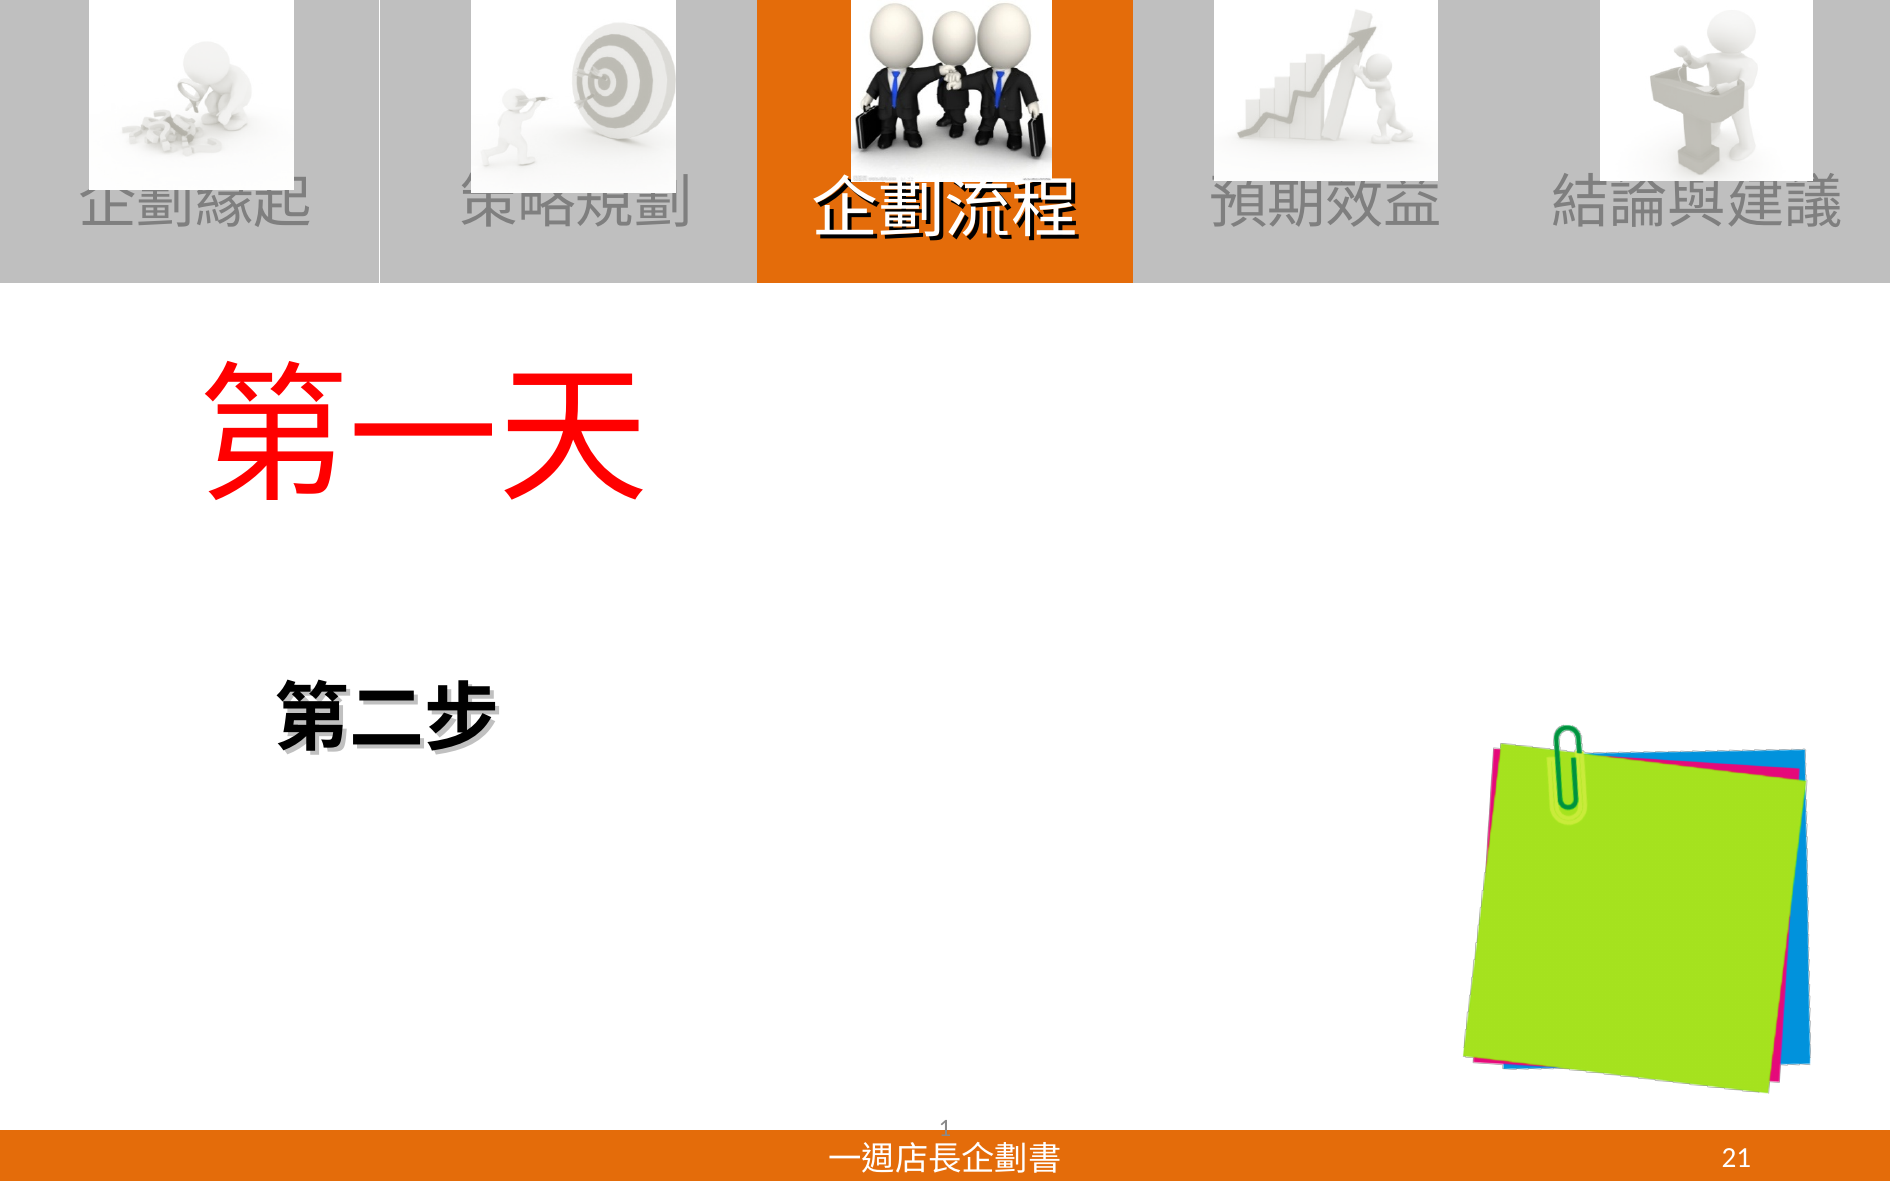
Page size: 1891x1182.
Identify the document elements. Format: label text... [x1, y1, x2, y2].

text_box [0, 0, 379, 283]
picture [1214, 0, 1438, 181]
picture [1461, 719, 1831, 1096]
picture [1600, 0, 1813, 181]
text_box 策略規劃 [417, 157, 735, 243]
text_box [380, 0, 1890, 283]
picture [851, 0, 1052, 182]
text_box 企劃緣起 [42, 157, 348, 243]
text_box 預期效益 [1179, 157, 1473, 243]
text_box 企劃流程 [781, 157, 1110, 253]
text_box 第一天 [0, 330, 988, 528]
text_box 1 [645, 1094, 1245, 1158]
text_box 第二步 [0, 661, 952, 768]
picture [89, 0, 294, 190]
text_box 一週店長企劃書 [0, 1130, 1706, 1181]
text_box 21 [1706, 1130, 1891, 1182]
text_box 結論與建議 [1523, 157, 1871, 243]
picture [471, 0, 676, 193]
